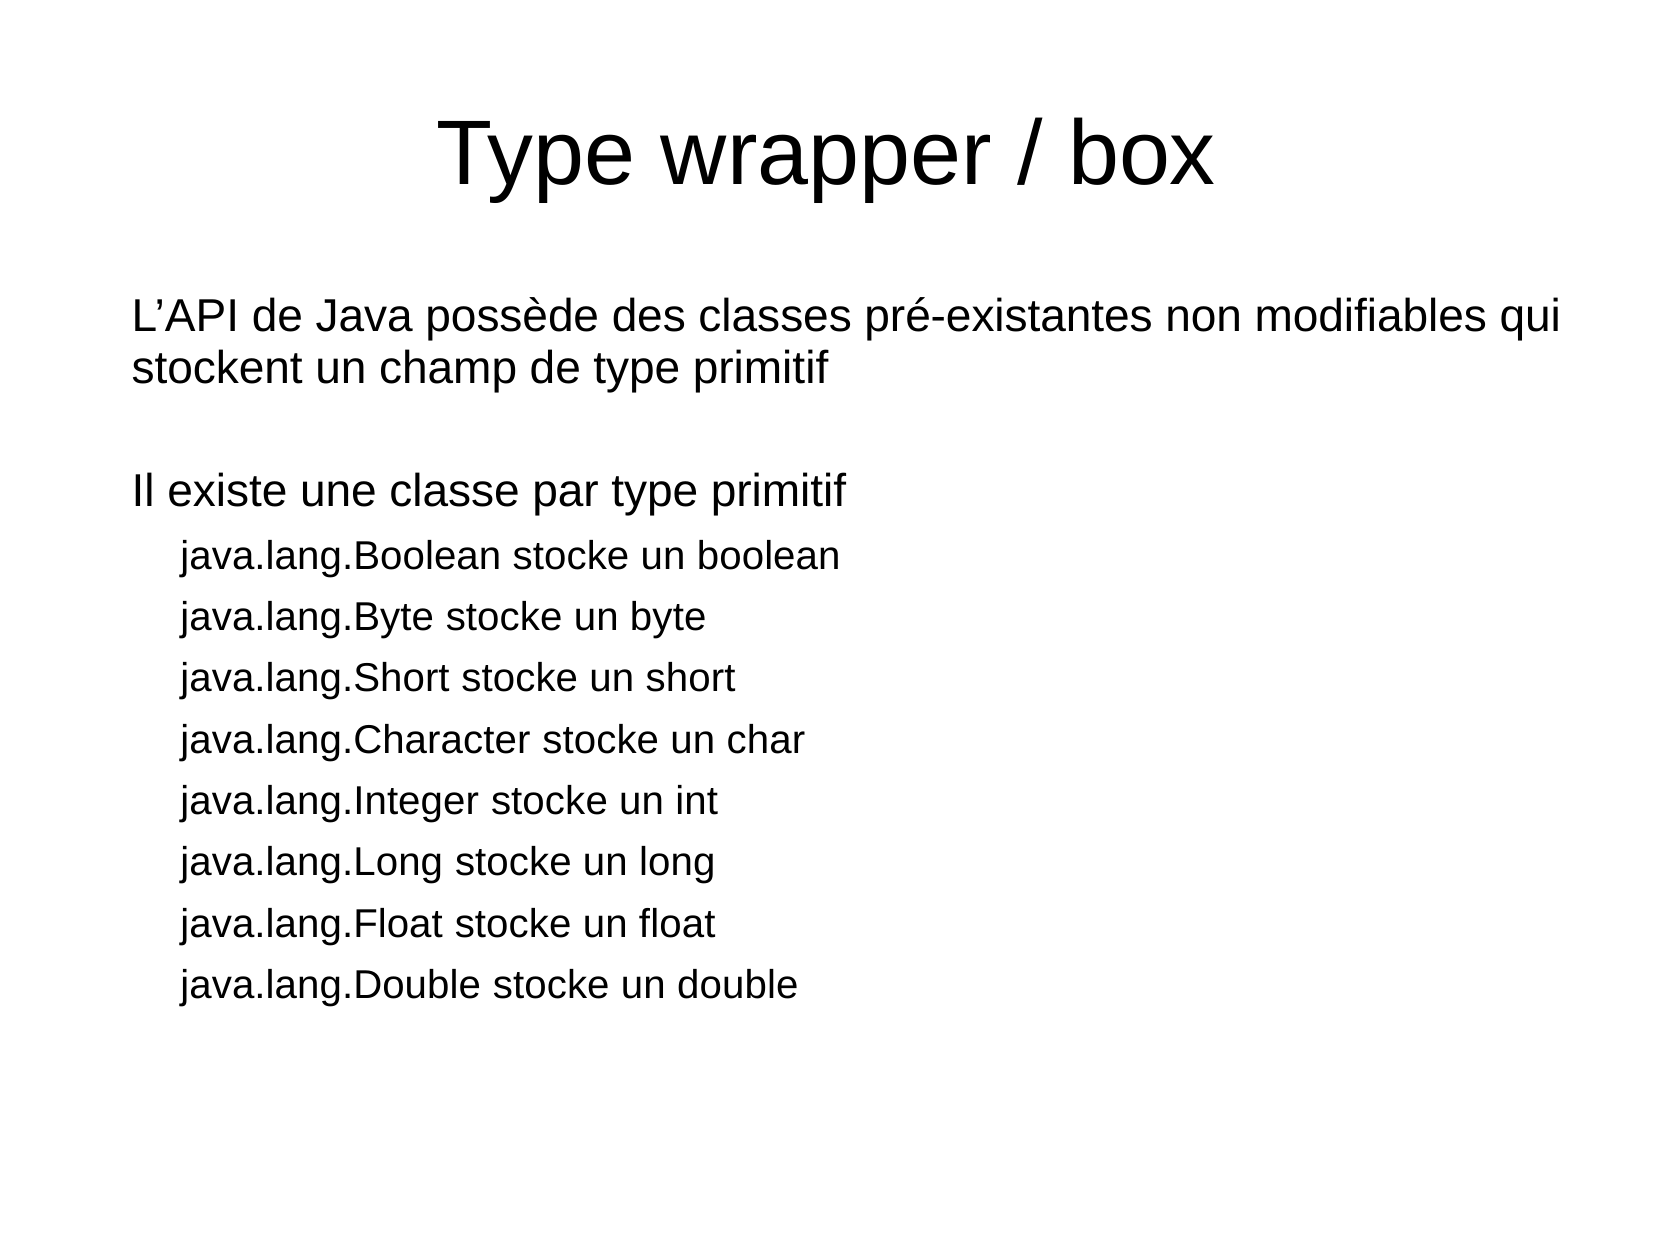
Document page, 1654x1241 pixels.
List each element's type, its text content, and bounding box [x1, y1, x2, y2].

title Type wrapper / box [82, 49, 1571, 257]
list L’API de Java possède des classes pré-existantes non modifiables qui stockent un champ de type primitif Il existe une classe par type primitif java.lang.Boolean stocke un boolean java.lang.Byte stocke un byte java.lang.Short stocke un short java.lang.Character stocke un char java.lang.Integer stocke un int java.lang.Long stocke un long java.lang.Float stocke un float java.lang.Double stocke un double [82, 290, 1571, 1010]
